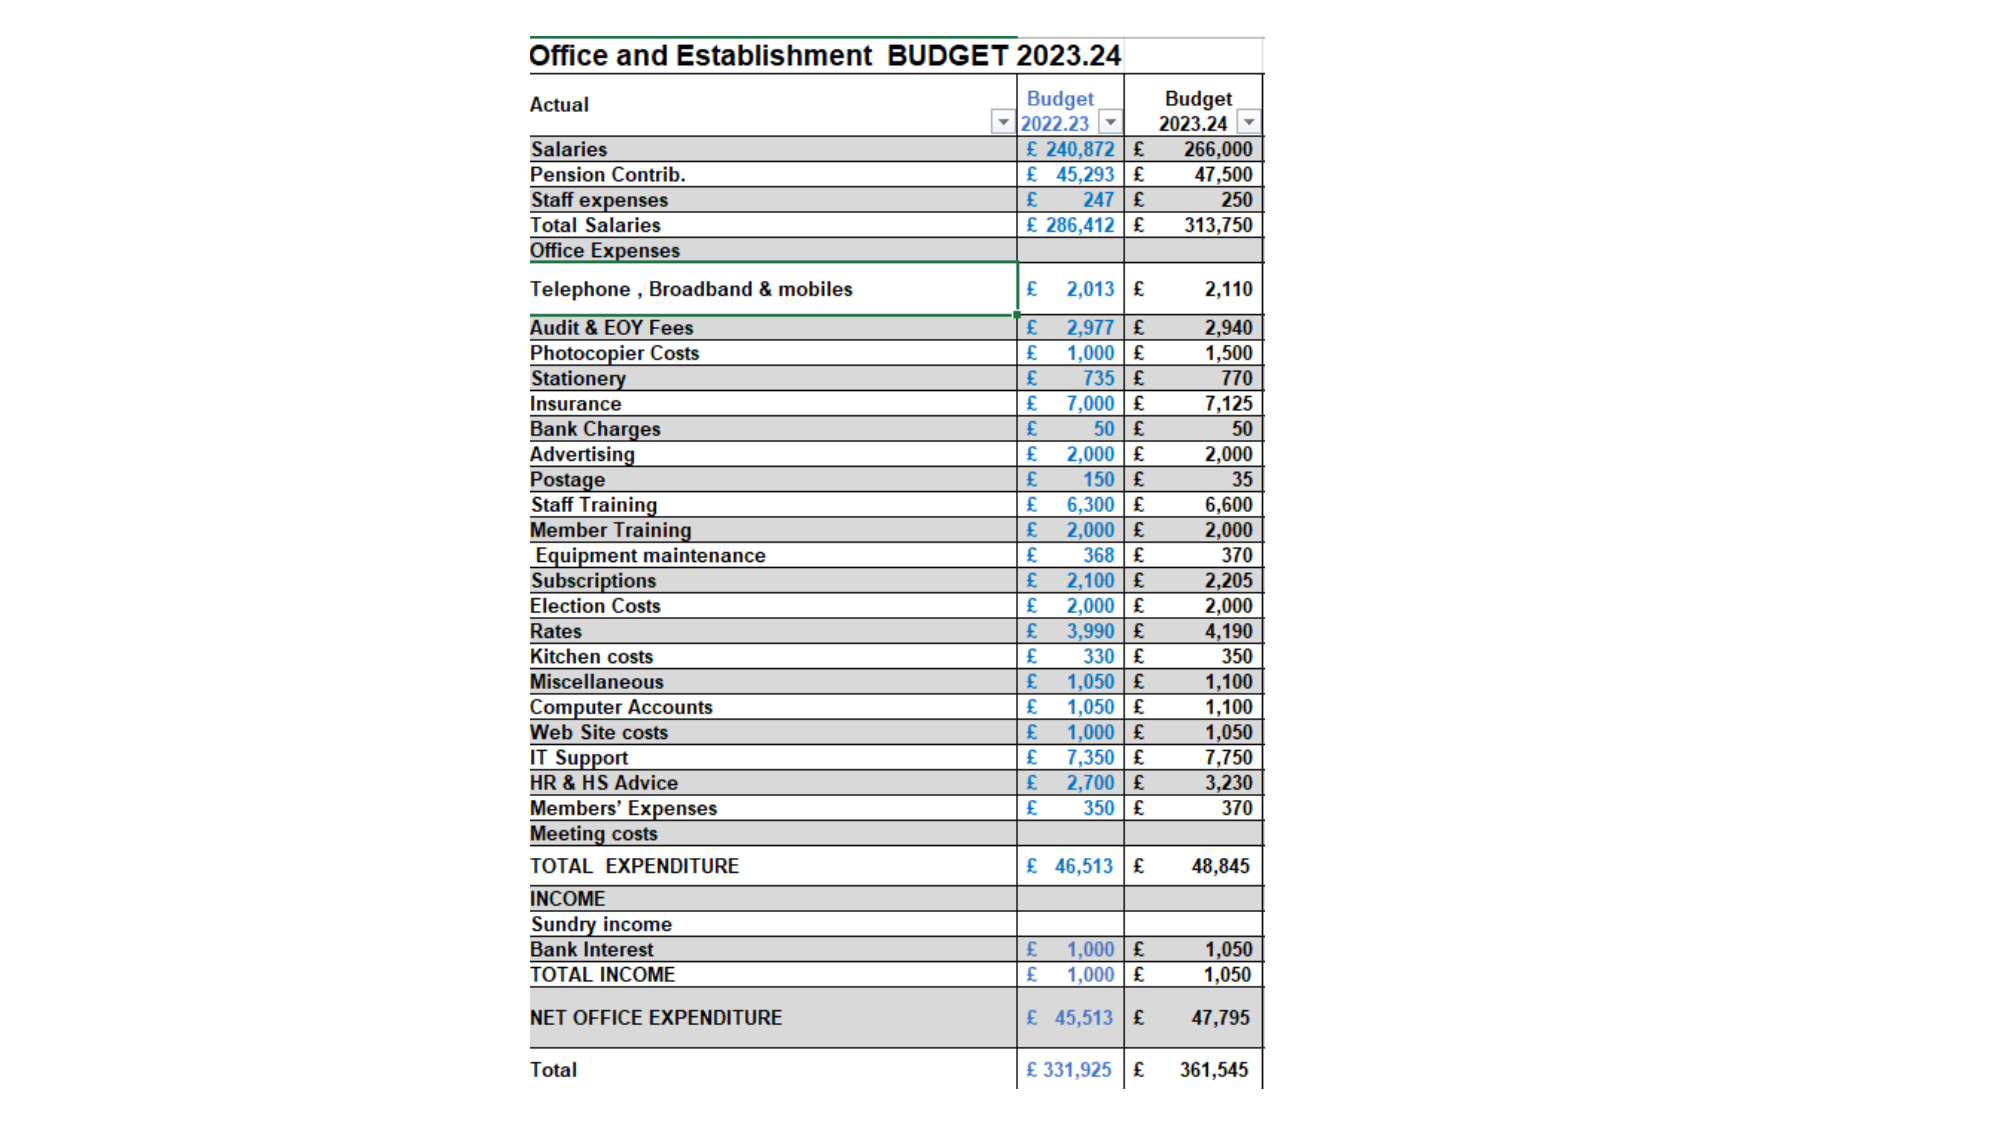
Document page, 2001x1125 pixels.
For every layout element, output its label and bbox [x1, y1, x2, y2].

picture [530, 36, 1265, 1089]
